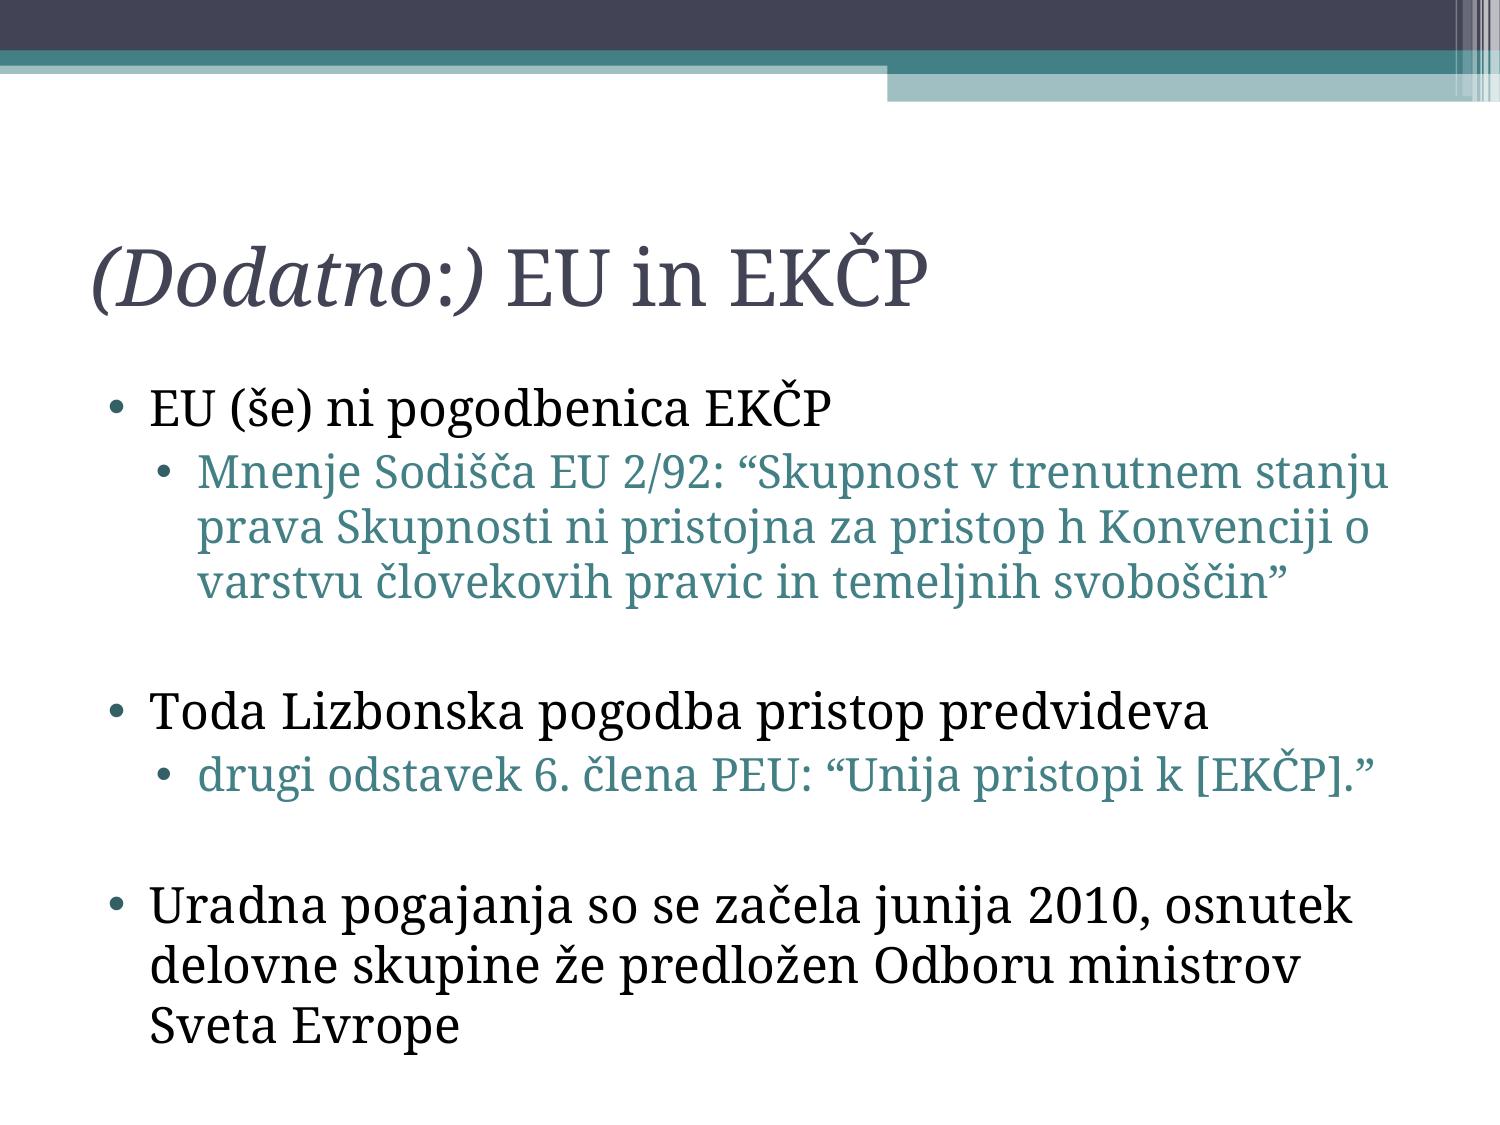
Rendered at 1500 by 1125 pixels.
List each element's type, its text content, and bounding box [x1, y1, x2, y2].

list EU (še) ni pogodbenica EKČP Mnenje Sodišča EU 2/92: “Skupnost v trenutnem stanju prava Skupnosti ni pristojna za pristop h Konvenciji o varstvu človekovih pravic in temeljnih svoboščin” Toda Lizbonska pogodba pristop predvideva drugi odstavek 6. člena PEU: “Unija pristopi k [EKČP].” Uradna pogajanja so se začela junija 2010, osnutek delovne skupine že predložen Odboru ministrov Sveta Evrope [75, 369, 1426, 1079]
title (Dodatno:) EU in EKČP [75, 187, 1426, 363]
